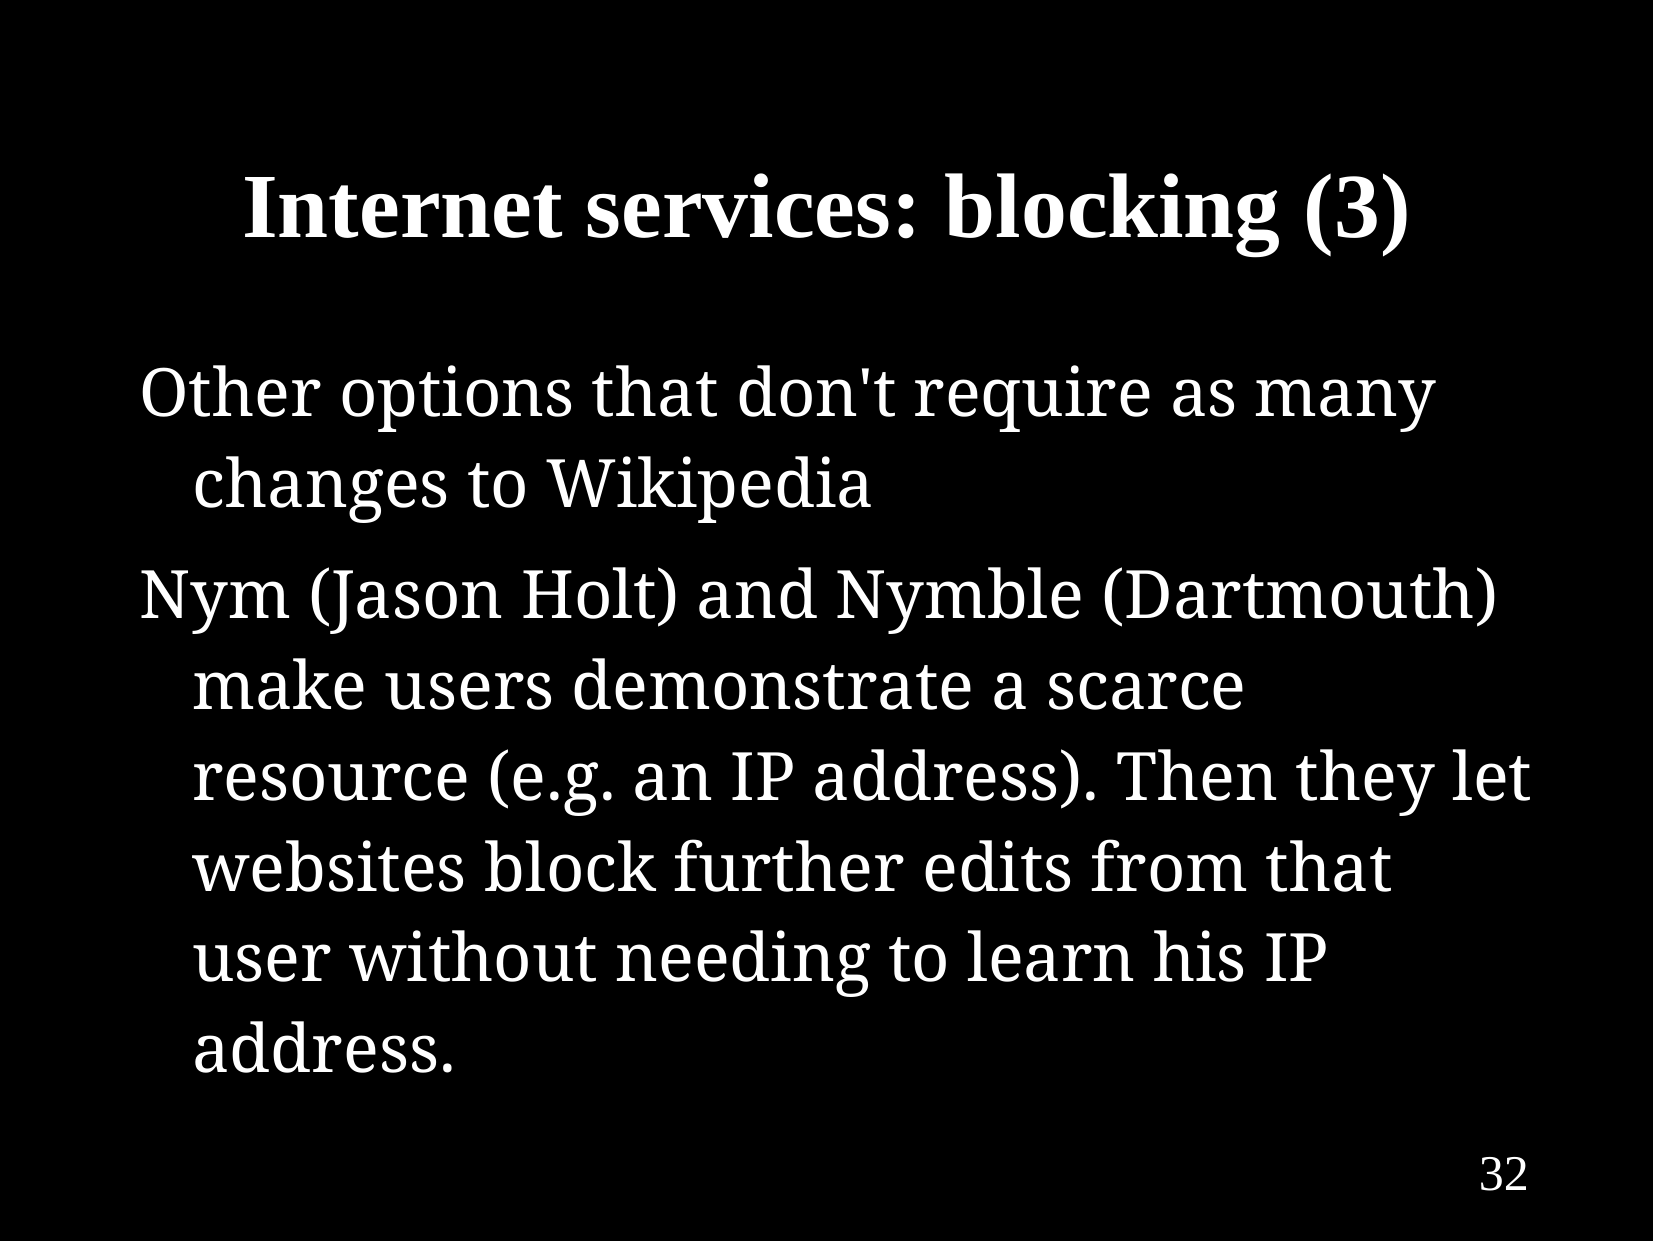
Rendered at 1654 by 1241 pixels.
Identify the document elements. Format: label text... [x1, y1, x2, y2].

title Internet services: blocking (3) [121, 103, 1534, 311]
list Other options that don't require as many changes to Wikipedia Nym (Jason Holt) and Nymble (Dartmouth) make users demonstrate a scarce resource (e.g. an IP address). Then they let websites block further edits from that user without needing to learn his IP address. [121, 344, 1534, 1127]
